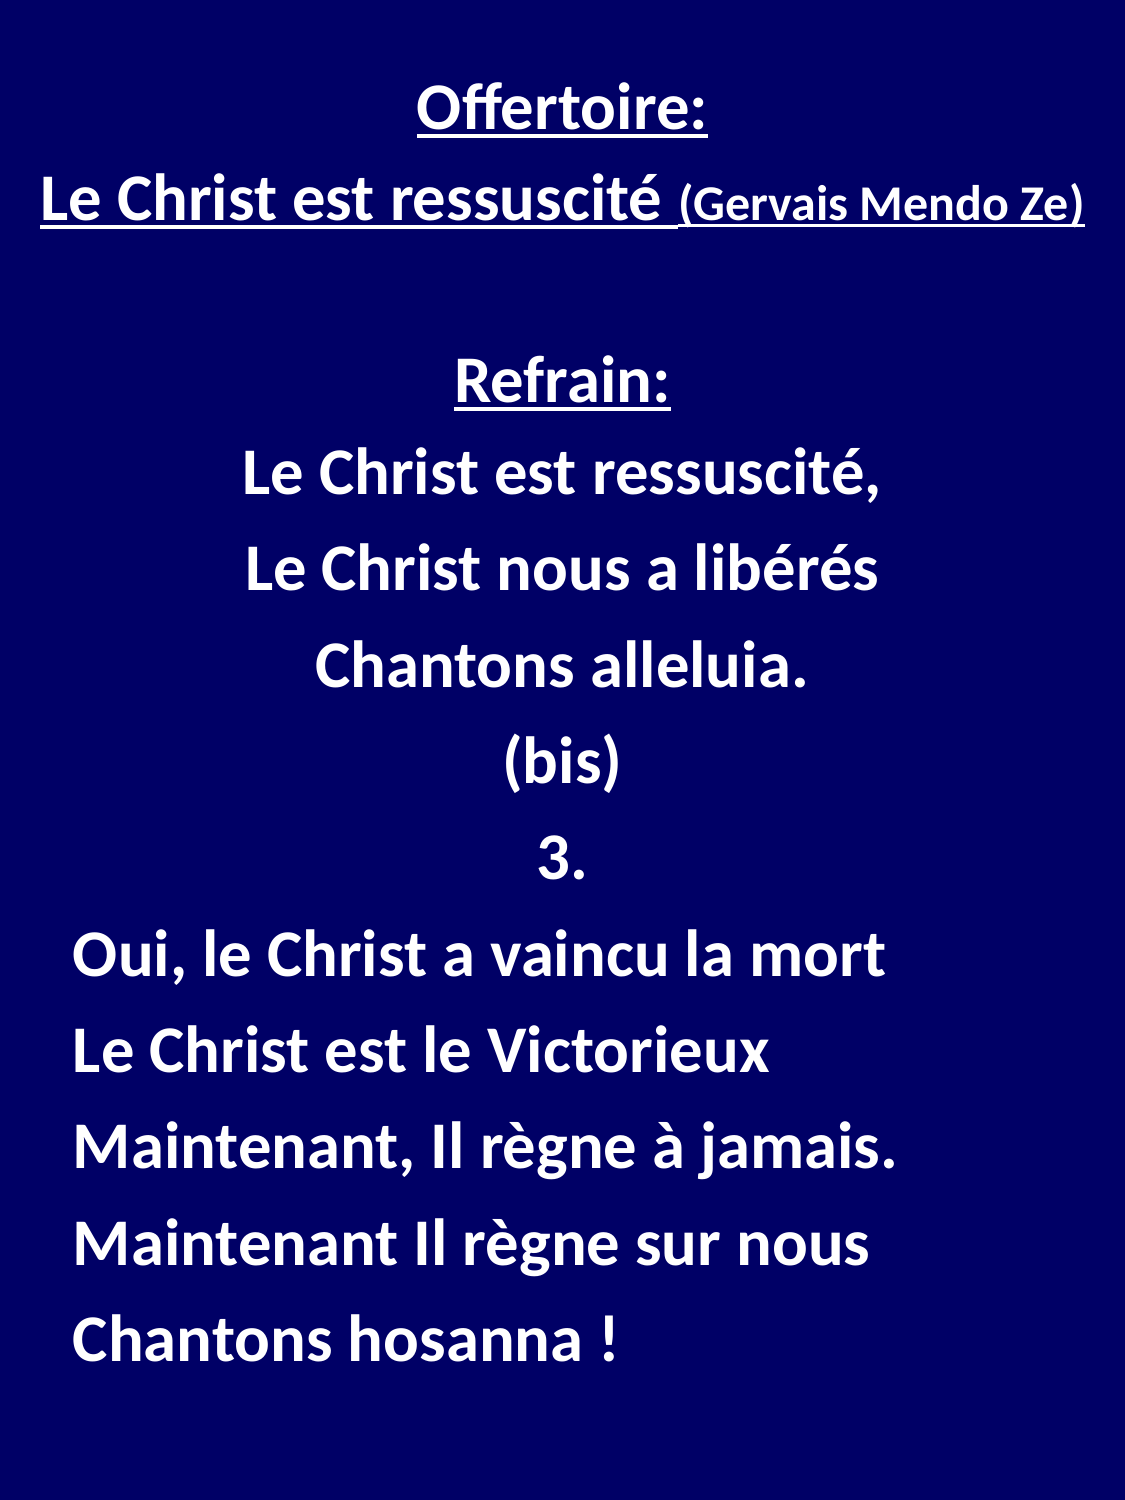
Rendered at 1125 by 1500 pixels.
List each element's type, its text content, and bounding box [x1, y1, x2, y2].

text_box Offertoire: Le Christ est ressuscité (Gervais Mendo Ze) Refrain: Le Christ est ressuscité, Le Christ nous a libérés Chantons alleluia. (bis) 3. Oui, le Christ a vaincu la mort Le Christ est le Victorieux Maintenant, Il règne à jamais. Maintenant Il règne sur nous Chantons hosanna ! [13, 47, 1112, 1454]
